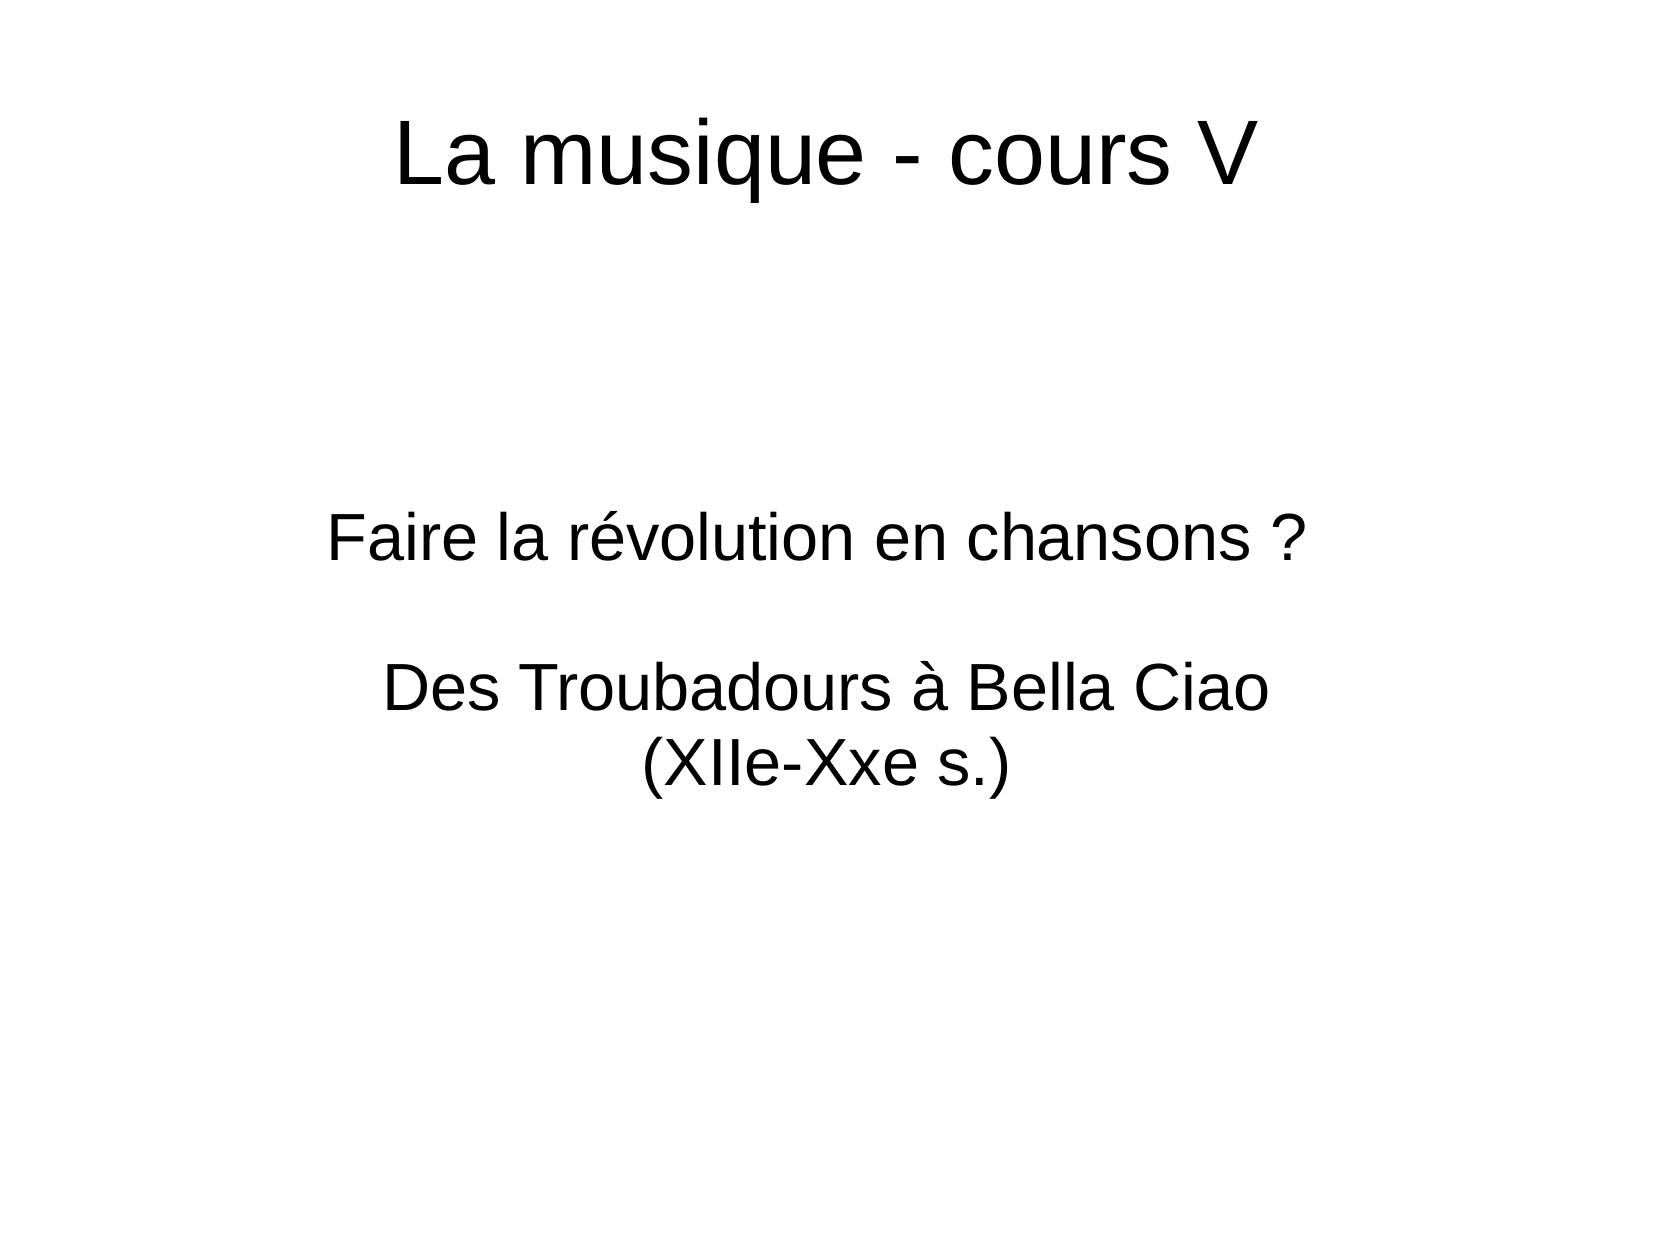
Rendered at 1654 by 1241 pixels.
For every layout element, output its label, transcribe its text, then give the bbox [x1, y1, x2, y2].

subtitle Faire la révolution en chansons ? Des Troubadours à Bella Ciao (XIIe-Xxe s.) [82, 290, 1571, 1010]
title La musique - cours V [82, 49, 1571, 257]
